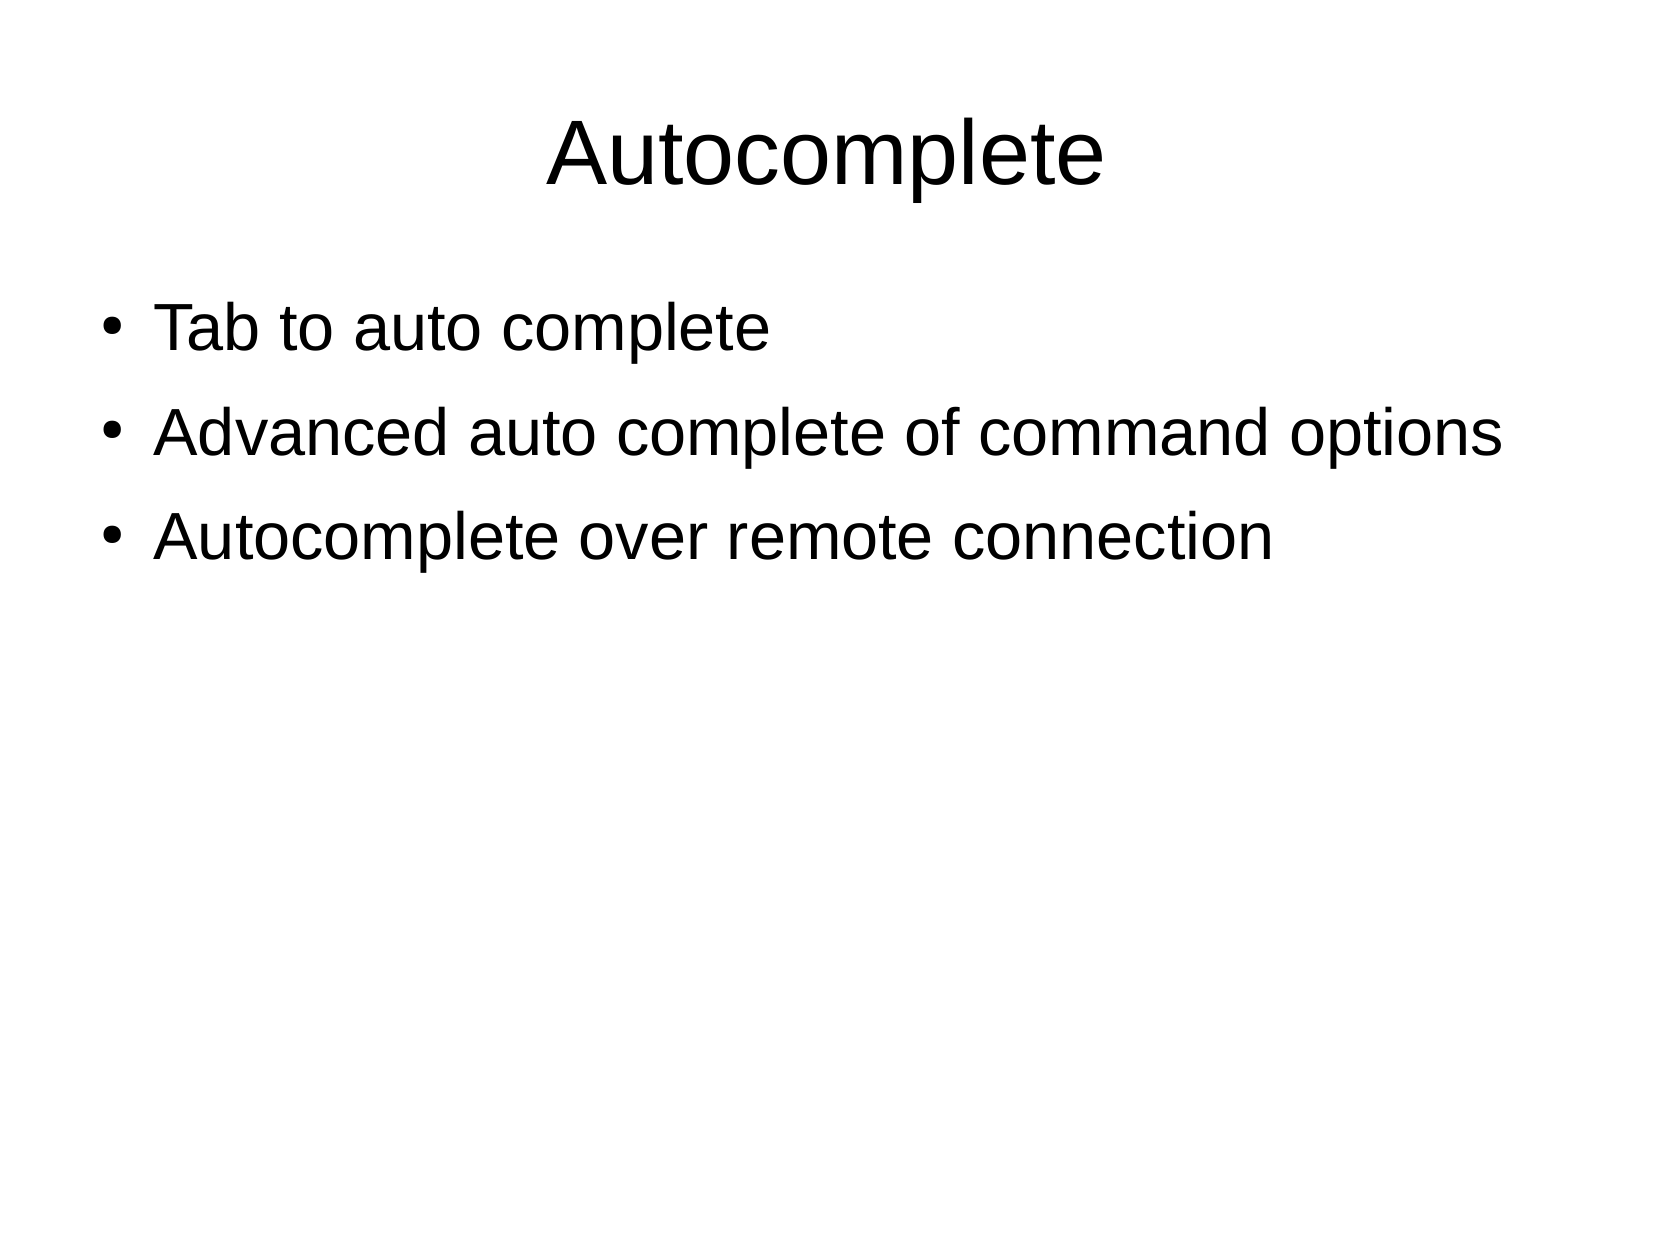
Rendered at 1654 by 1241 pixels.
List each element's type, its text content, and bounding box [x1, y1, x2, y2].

list Tab to auto complete Advanced auto complete of command options Autocomplete over remote connection [82, 290, 1571, 1109]
title Autocomplete [82, 49, 1571, 257]
